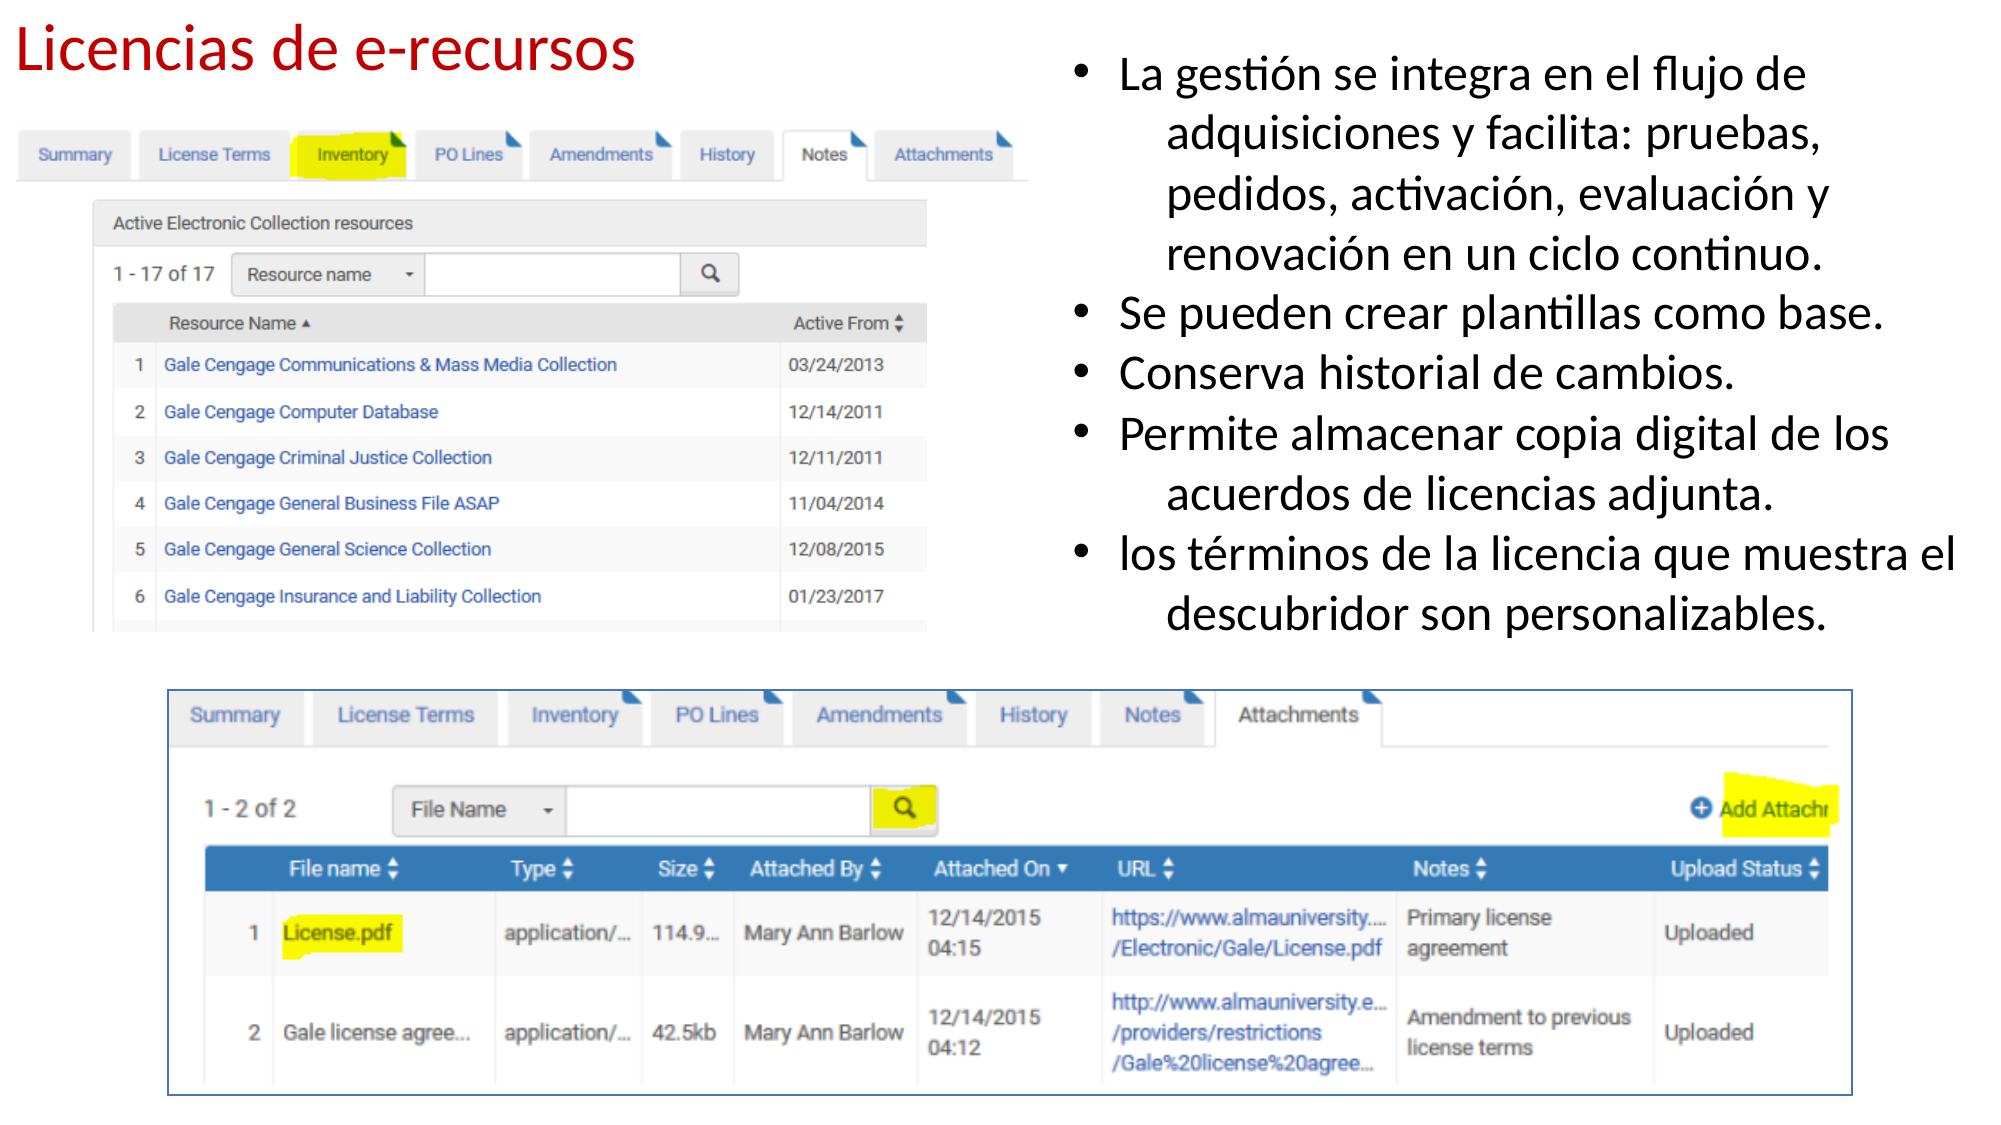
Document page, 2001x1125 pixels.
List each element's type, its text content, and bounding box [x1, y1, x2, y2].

picture [16, 121, 1028, 632]
text_box La gestión se integra en el flujo de adquisiciones y facilita: pruebas, pedidos, activación, evaluación y renovación en un ciclo continuo. Se pueden crear plantillas como base. Conserva historial de cambios. Permite almacenar copia digital de los acuerdos de licencias adjunta. los términos de la licencia que muestra el descubridor son personalizables. [1057, 32, 1980, 654]
picture [168, 690, 1852, 1095]
title Licencias de e-recursos [0, 0, 683, 99]
